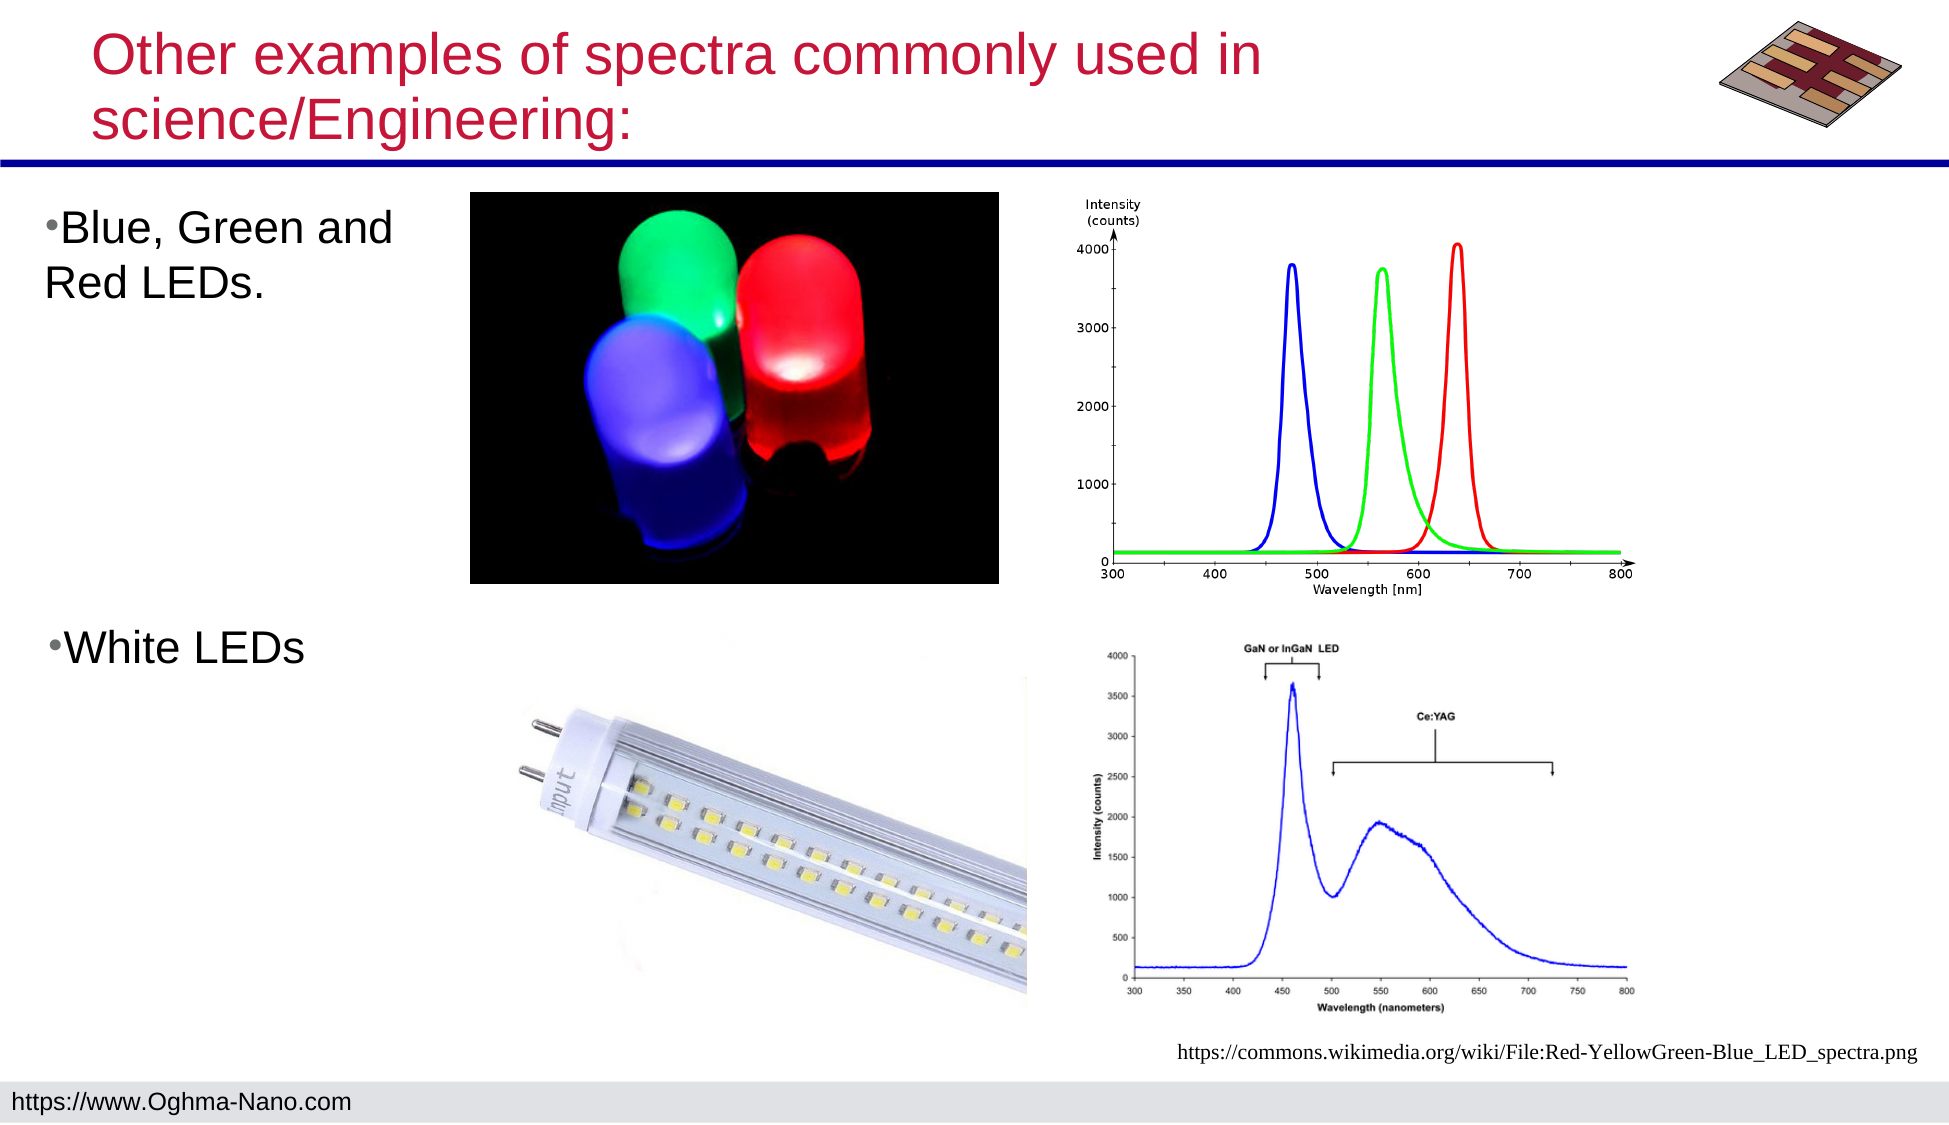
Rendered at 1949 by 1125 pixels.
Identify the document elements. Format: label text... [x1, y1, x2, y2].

title Other examples of spectra commonly used in science/Engineering: [76, 14, 1685, 160]
text_box https://commons.wikimedia.org/wiki/File:Red-YellowGreen-Blue_LED_spectra.png [1162, 1030, 1949, 1105]
picture [1076, 195, 1639, 598]
text_box White LEDs [32, 609, 438, 735]
picture [470, 192, 999, 584]
text_box Blue, Green and Red LEDs. [29, 190, 435, 316]
picture [1080, 616, 1652, 1027]
picture [463, 624, 1027, 1009]
